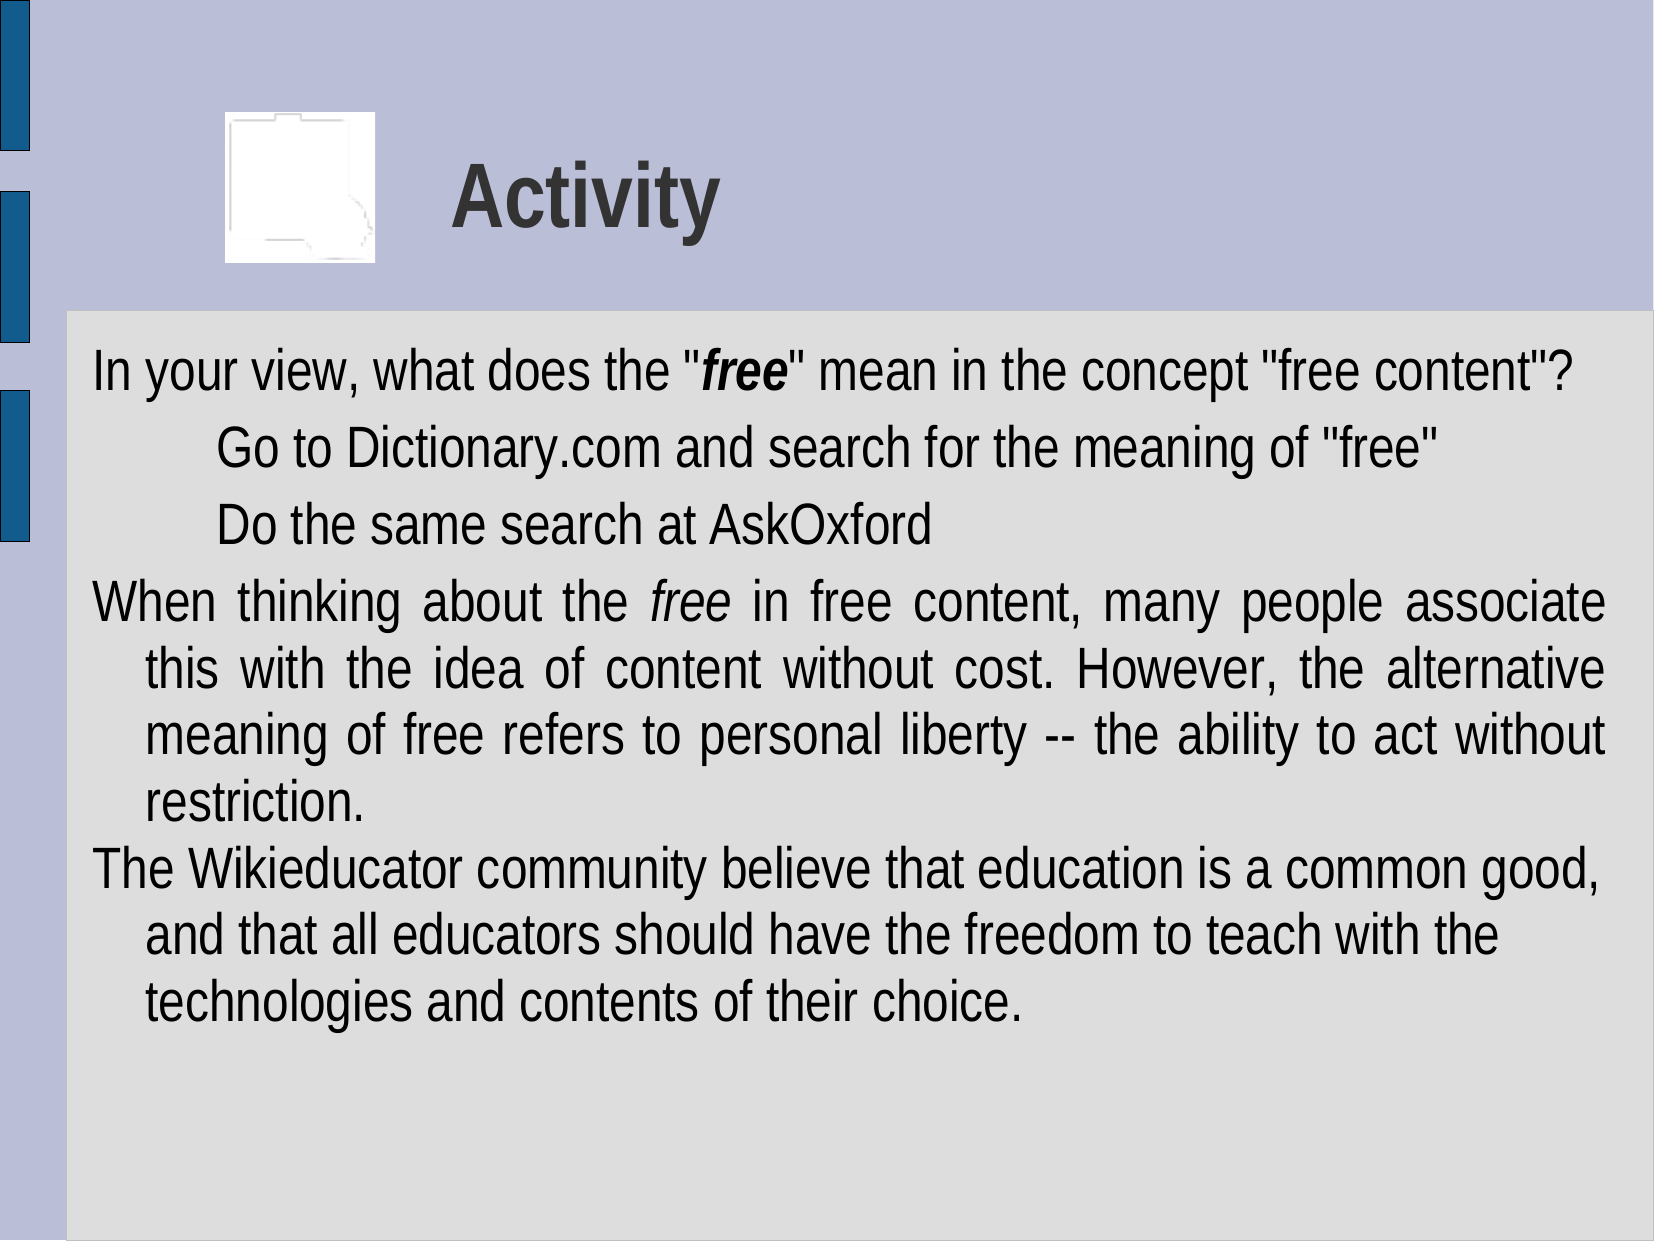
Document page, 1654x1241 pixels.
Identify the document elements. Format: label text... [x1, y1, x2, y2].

picture [225, 112, 376, 263]
title Activity [450, 91, 1534, 299]
list In your view, what does the "free" mean in the concept "free content"? Go to Dictionary.com and search for the meaning of "free" Do the same search at AskOxford When thinking about the free in free content, many people associate this with the idea of content without cost. However, the alternative meaning of free refers to personal liberty -- the ability to act without restriction. The Wikieducator community believe that education is a common good, and that all educators should have the freedom to teach with the technologies and contents of their choice. [75, 335, 1608, 1117]
